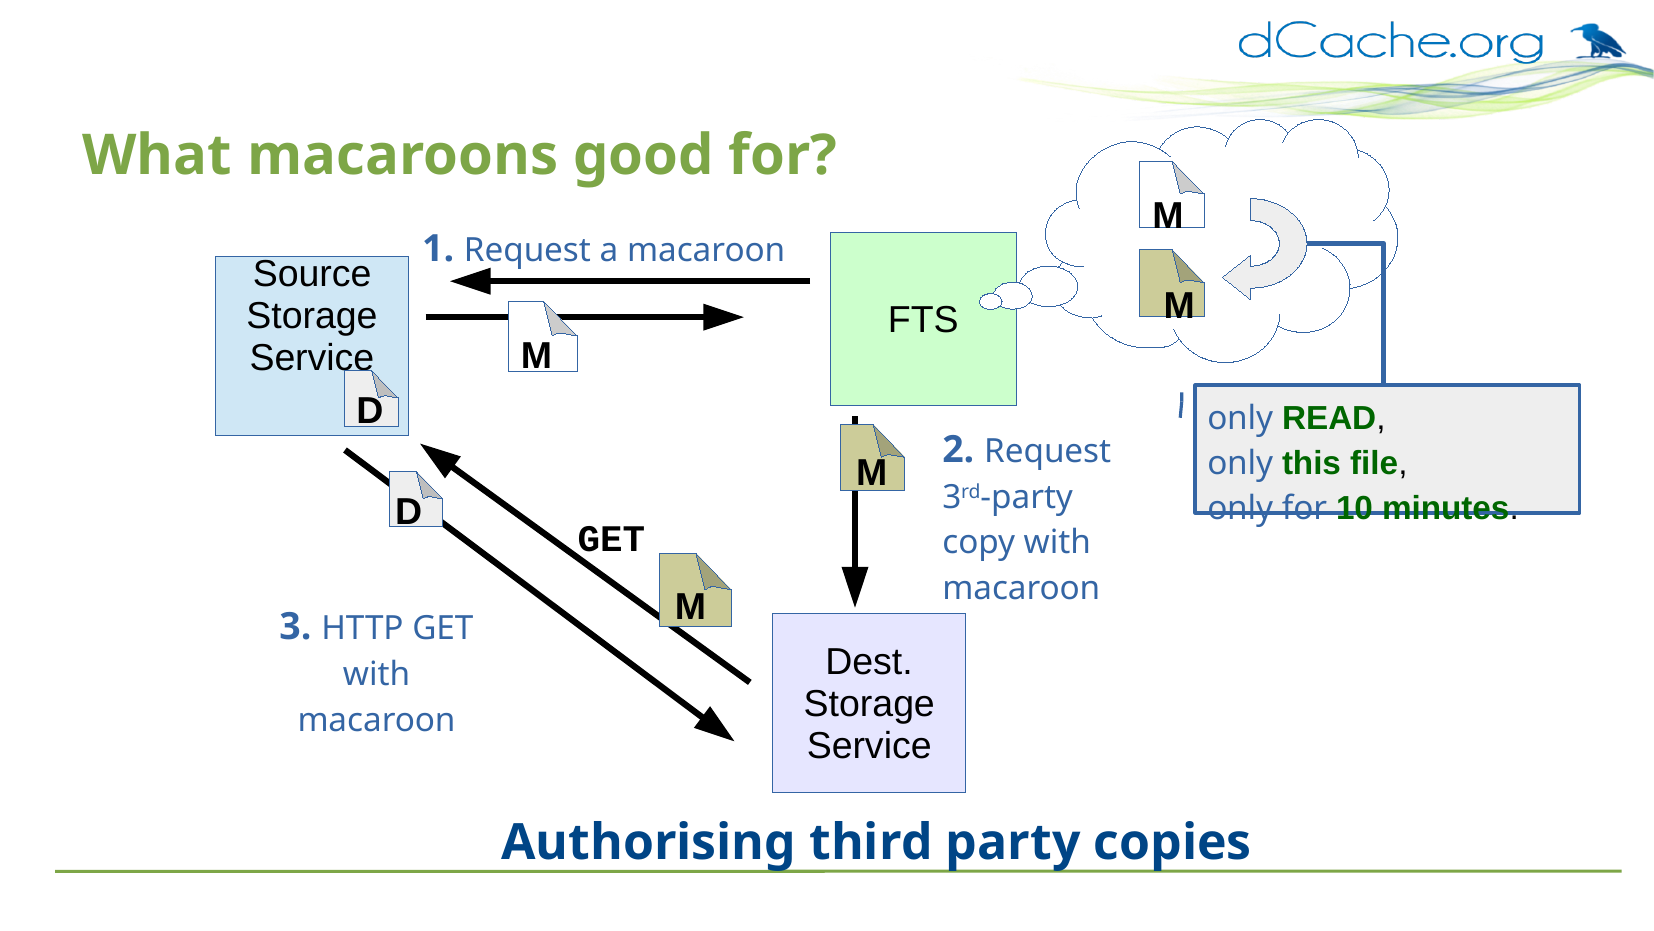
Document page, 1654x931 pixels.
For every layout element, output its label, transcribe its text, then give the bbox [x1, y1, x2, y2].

text_box [979, 161, 1398, 363]
title What macaroons good for? [82, 116, 1605, 189]
text_box M [1148, 276, 1207, 334]
text_box [899, 451, 905, 491]
text_box [840, 424, 892, 491]
text_box 1. Request a macaroon [407, 214, 826, 285]
text_box D [380, 482, 439, 540]
text_box [1386, 385, 1580, 513]
list Authorising third party copies [47, 805, 1636, 877]
picture [956, 12, 1654, 127]
text_box [659, 553, 732, 627]
text_box 3. HTTP GET with macaroon [264, 592, 505, 761]
text_box M [660, 578, 718, 635]
text_box Dest. Storage Service [772, 613, 966, 793]
text_box M [1137, 187, 1196, 245]
text_box [344, 370, 382, 381]
text_box [508, 301, 578, 372]
text_box [389, 471, 427, 482]
text_box M [841, 443, 899, 501]
text_box [439, 494, 443, 527]
text_box only READ, only this file, only for 10 minutes. [1192, 386, 1576, 524]
text_box Source Storage Service [215, 256, 409, 436]
text_box D [341, 381, 400, 439]
text_box FTS [830, 232, 1017, 406]
text_box GET [515, 512, 661, 570]
text_box M [506, 326, 564, 384]
text_box 2. Request 3rd-party copy with macaroon [927, 414, 1165, 601]
